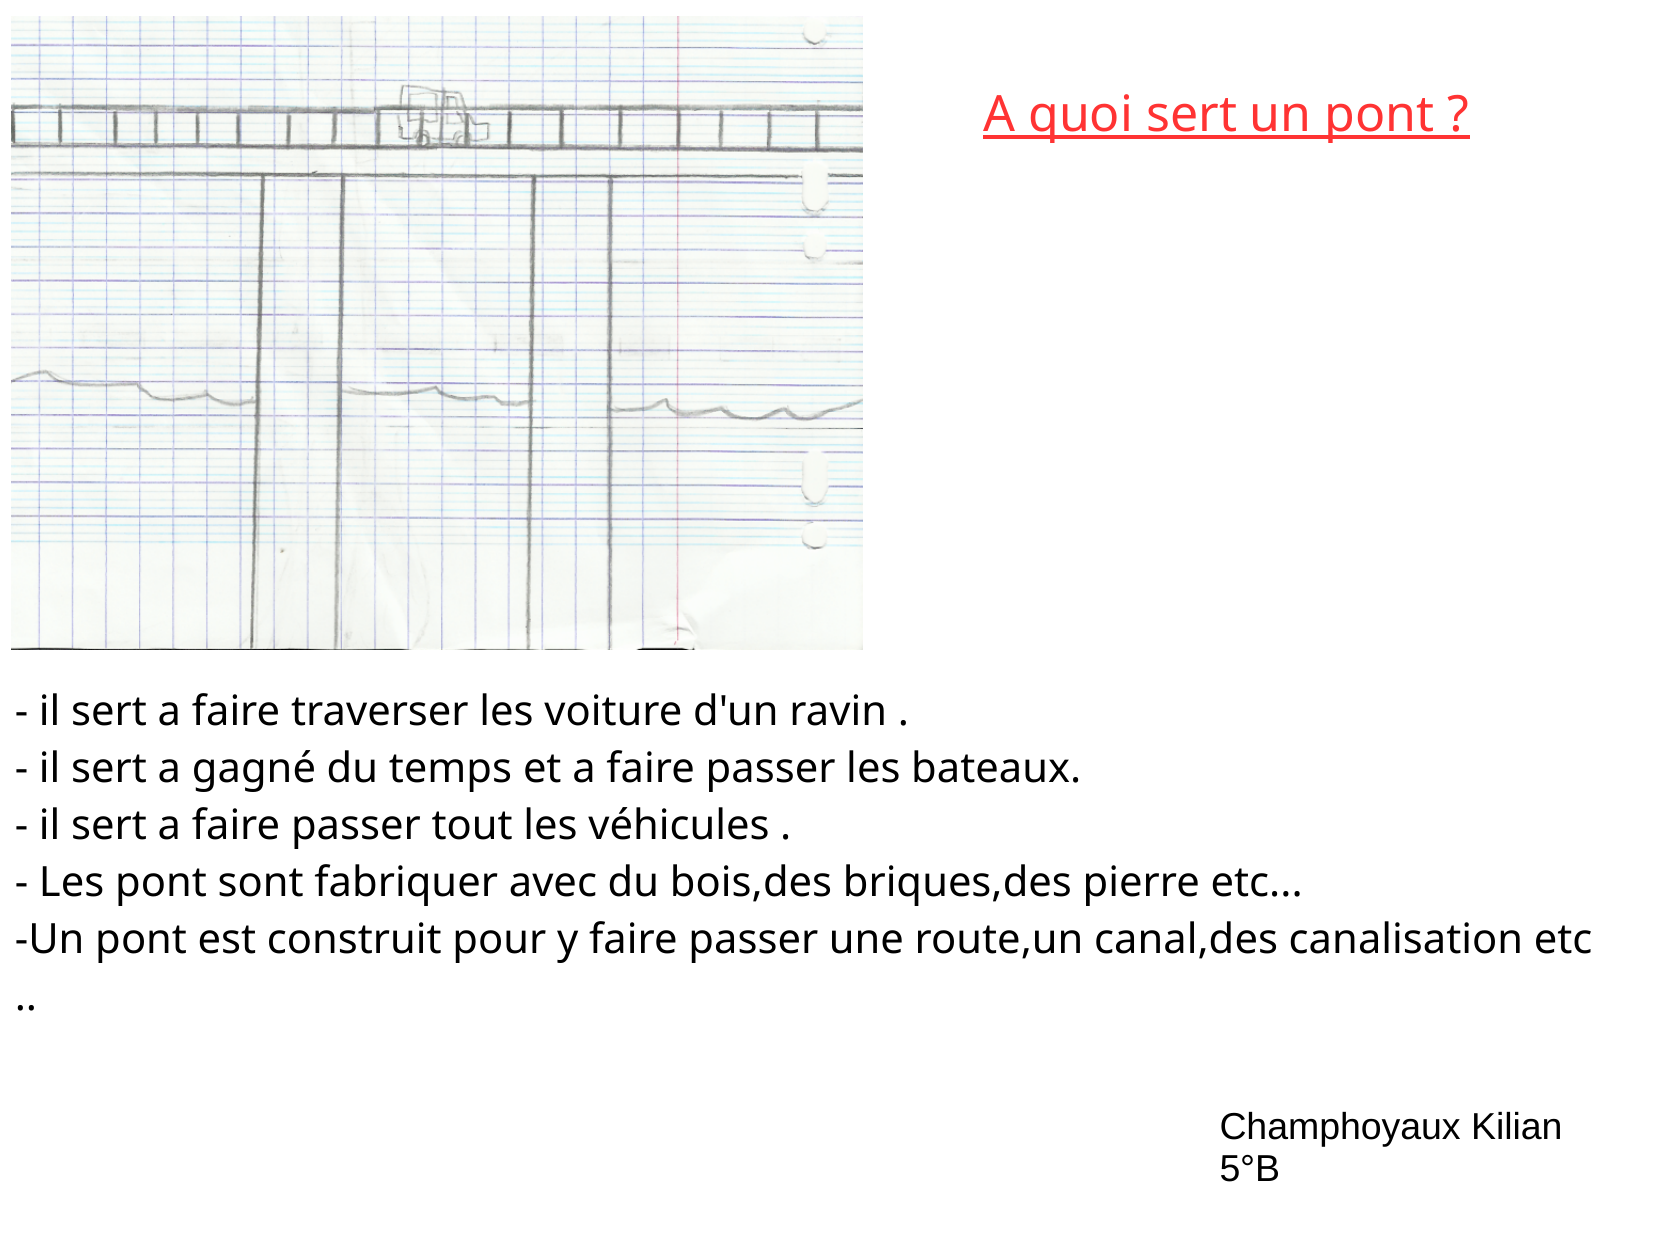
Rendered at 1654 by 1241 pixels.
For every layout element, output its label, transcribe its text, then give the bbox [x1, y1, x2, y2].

text_box Champhoyaux Kilian 5°B [1204, 1098, 1619, 1198]
picture [11, 16, 863, 650]
text_box - il sert a faire traverser les voiture d'un ravin . - il sert a gagné du temps et a faire passer les bateaux. - il sert a faire passer tout les véhicules . - Les pont sont fabriquer avec du bois,des briques,des pierre etc... -Un pont est construit pour y faire passer une route,un canal,des canalisation etc .. [0, 673, 1619, 1037]
text_box A quoi sert un pont ? [968, 70, 1595, 156]
